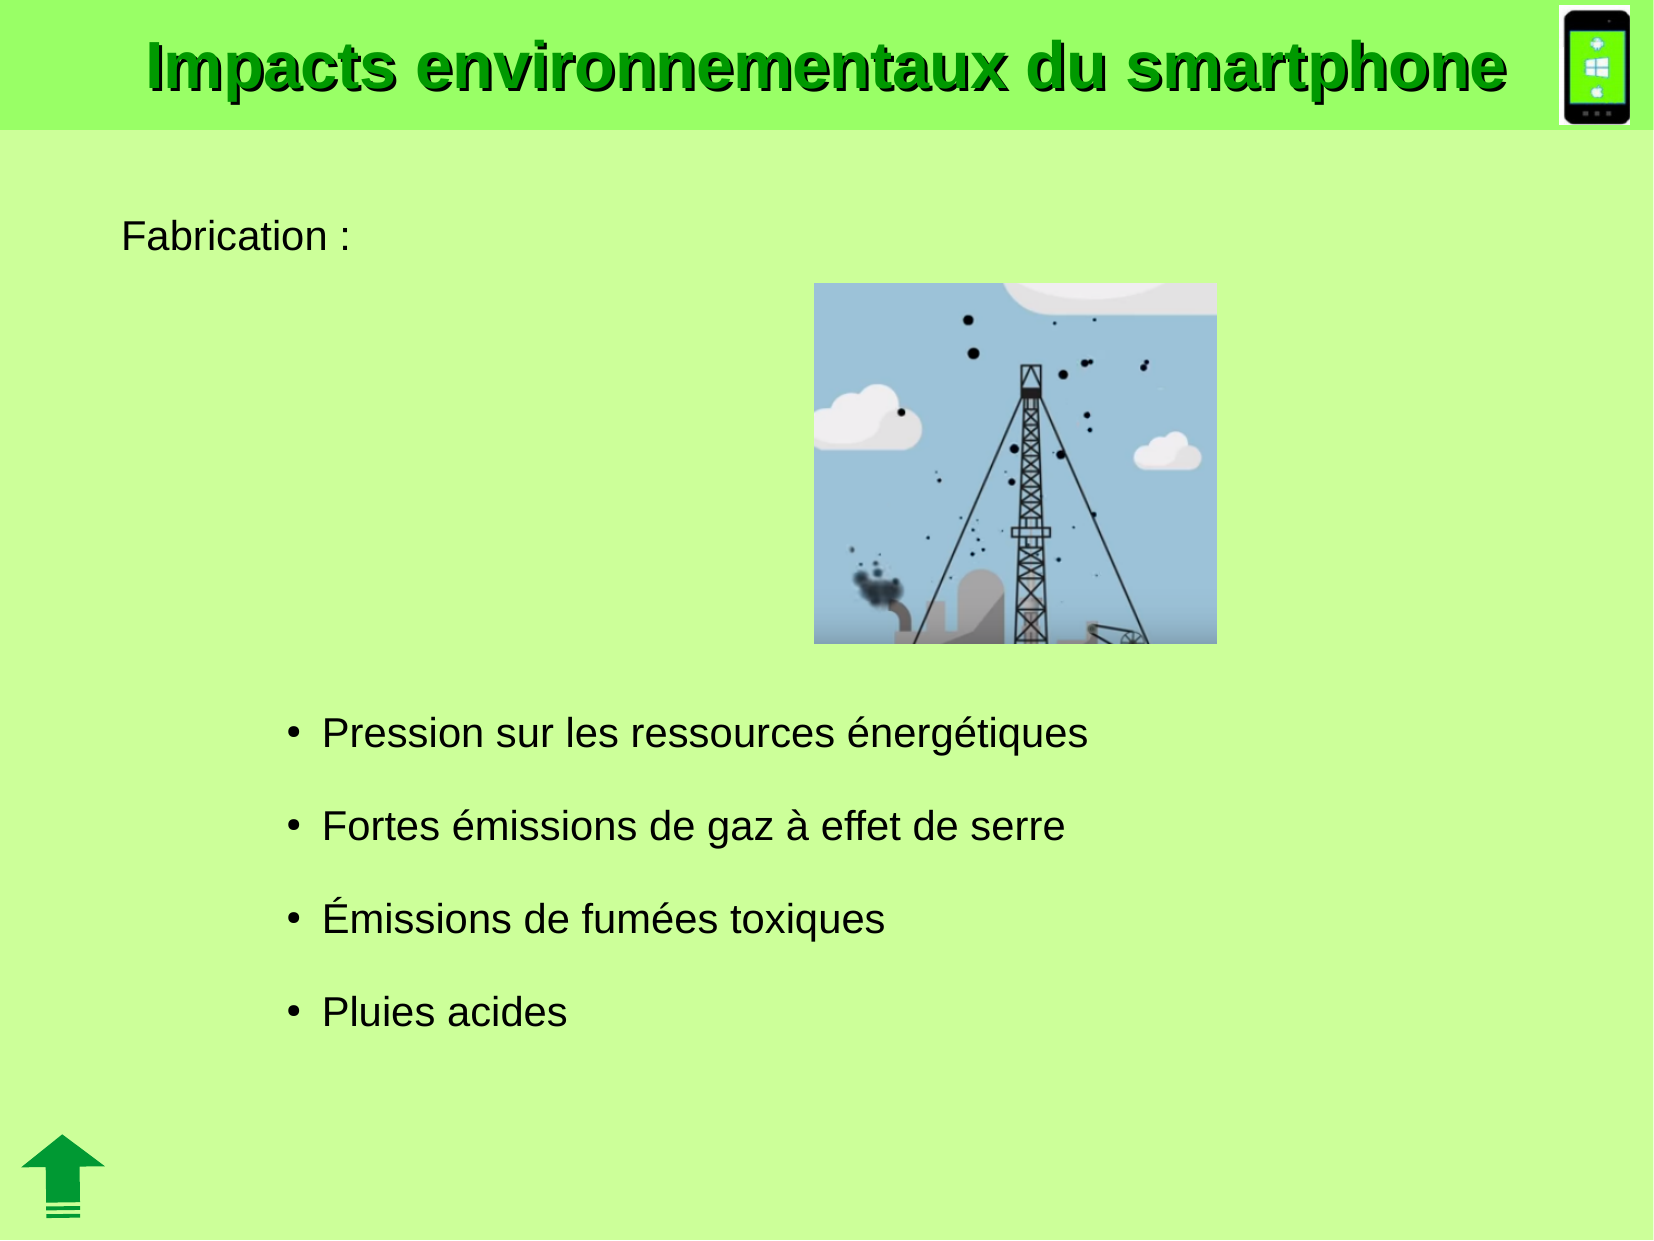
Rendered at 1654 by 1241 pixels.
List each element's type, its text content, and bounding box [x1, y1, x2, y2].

title Impacts environnementaux du smartphone [0, 0, 1654, 130]
text_box [46, 1213, 81, 1219]
text_box [21, 1134, 105, 1203]
picture [814, 283, 1217, 644]
text_box Fabrication : [106, 205, 626, 296]
text_box Pression sur les ressources énergétiques Fortes émissions de gaz à effet de serre Émissions de fumées toxiques Pluies acides [271, 702, 1146, 1087]
picture [1559, 5, 1630, 125]
text_box [46, 1206, 81, 1211]
